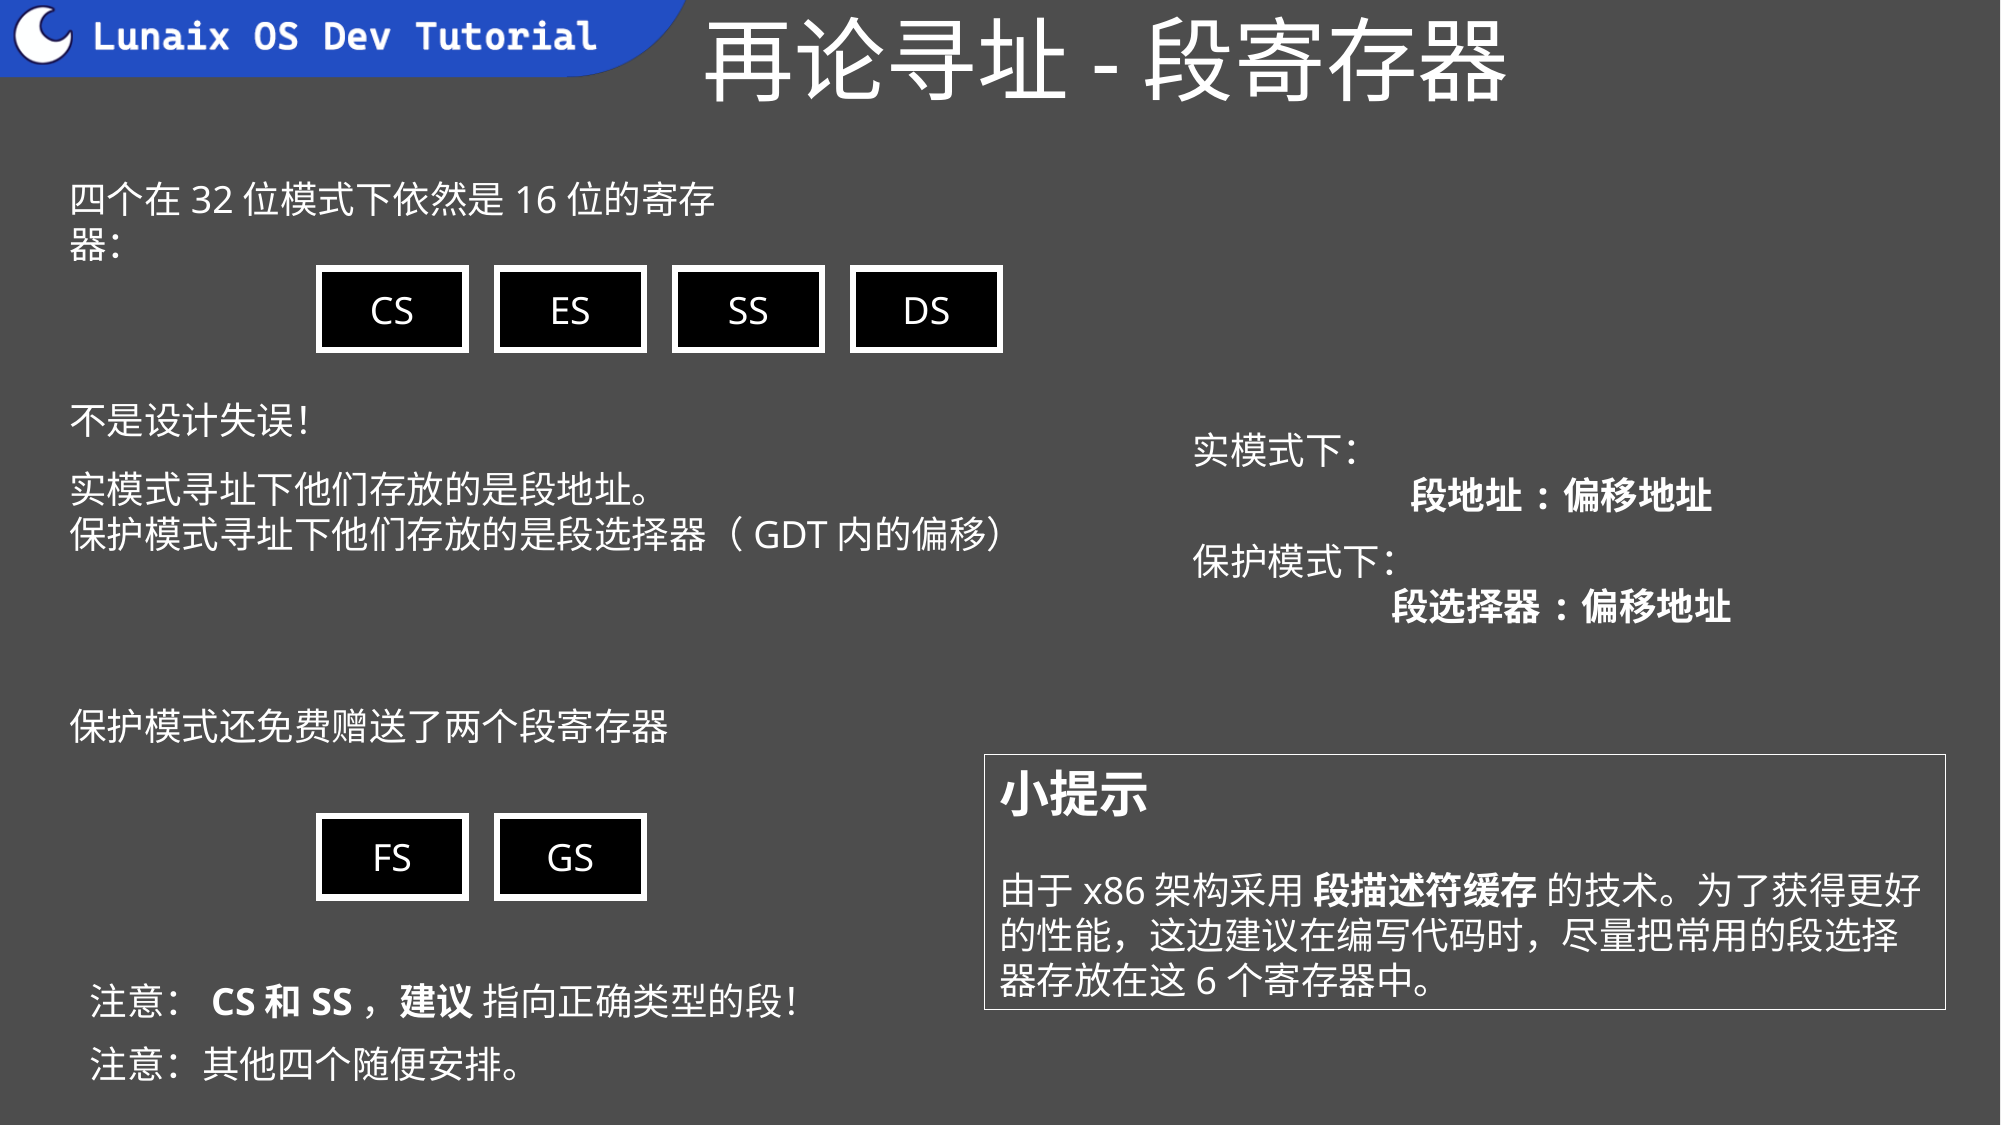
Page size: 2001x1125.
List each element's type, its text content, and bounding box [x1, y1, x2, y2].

text_box 保护模式还免费赠送了两个段寄存器 [54, 695, 768, 756]
text_box 不是设计失误！ [54, 389, 360, 450]
text_box SS [674, 268, 822, 351]
text_box 四个在32位模式下依然是16位的寄存器： [54, 168, 768, 274]
text_box 实模式寻址下他们存放的是段地址。 保护模式寻址下他们存放的是段选择器（GDT内的偏移） [54, 458, 1047, 564]
text_box FS [318, 815, 466, 898]
text_box DS [853, 268, 1000, 351]
text_box 注意：其他四个随便安排。 [74, 1033, 1104, 1094]
text_box ES [496, 274, 644, 351]
picture [0, 0, 2001, 1125]
text_box GS [496, 815, 644, 898]
text_box 保护模式下： 段选择器:偏移地址 [1178, 530, 1946, 636]
text_box 实模式下： 段地址:偏移地址 [1178, 419, 1946, 525]
text_box 注意：CS和SS，建议 指向正确类型的段！ [74, 970, 1104, 1031]
text_box 小提示 由于x86架构采用 段描述符缓存 的技术。为了获得更好的性能，这边建议在编写代码时，尽量把常用的段选择器存放在这6个寄存器中。 [984, 754, 1946, 1010]
text_box CS [318, 274, 466, 351]
title 再论寻址-段寄存器 [687, 0, 1839, 130]
